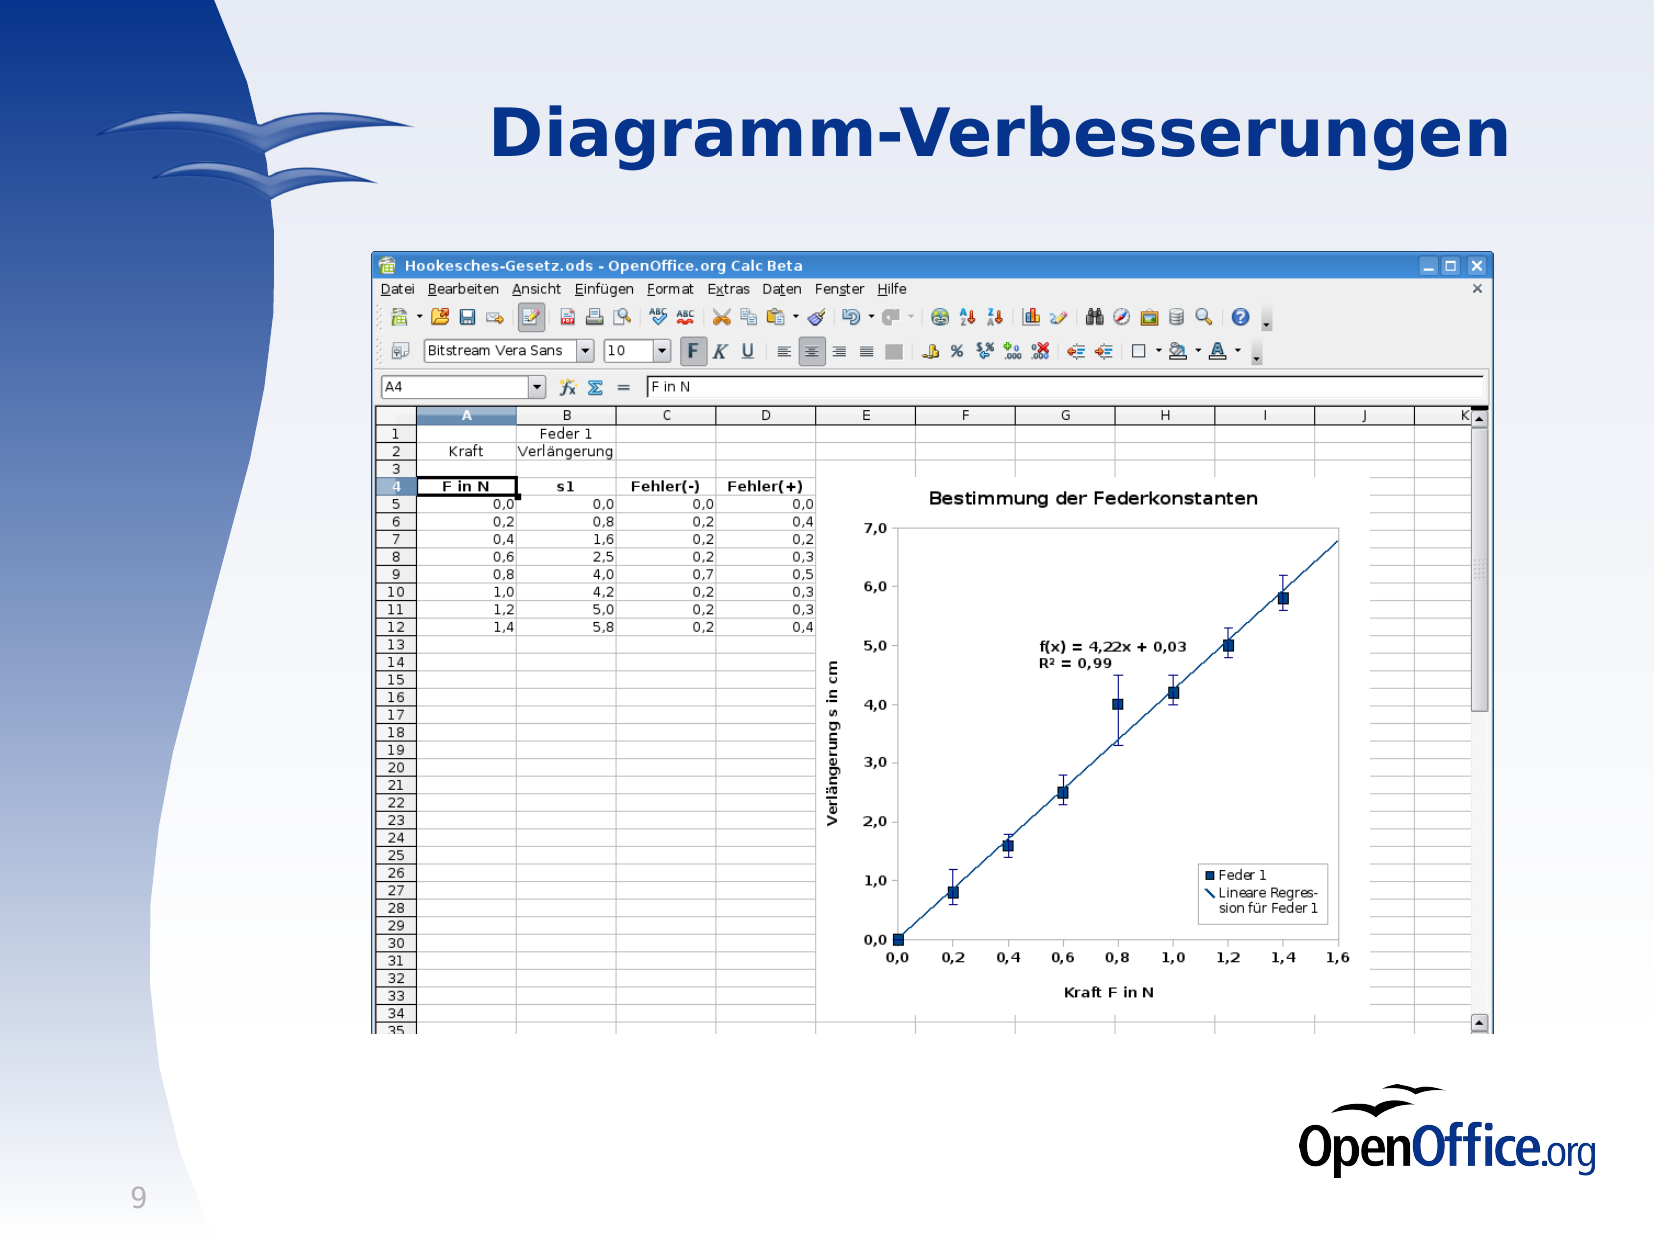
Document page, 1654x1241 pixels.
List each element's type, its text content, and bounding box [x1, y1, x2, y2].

picture [1299, 1084, 1595, 1178]
picture [95, 100, 416, 162]
chart [295, 236, 1565, 1034]
picture [152, 161, 379, 201]
title Diagramm-Verbesserungen [436, 94, 1565, 173]
